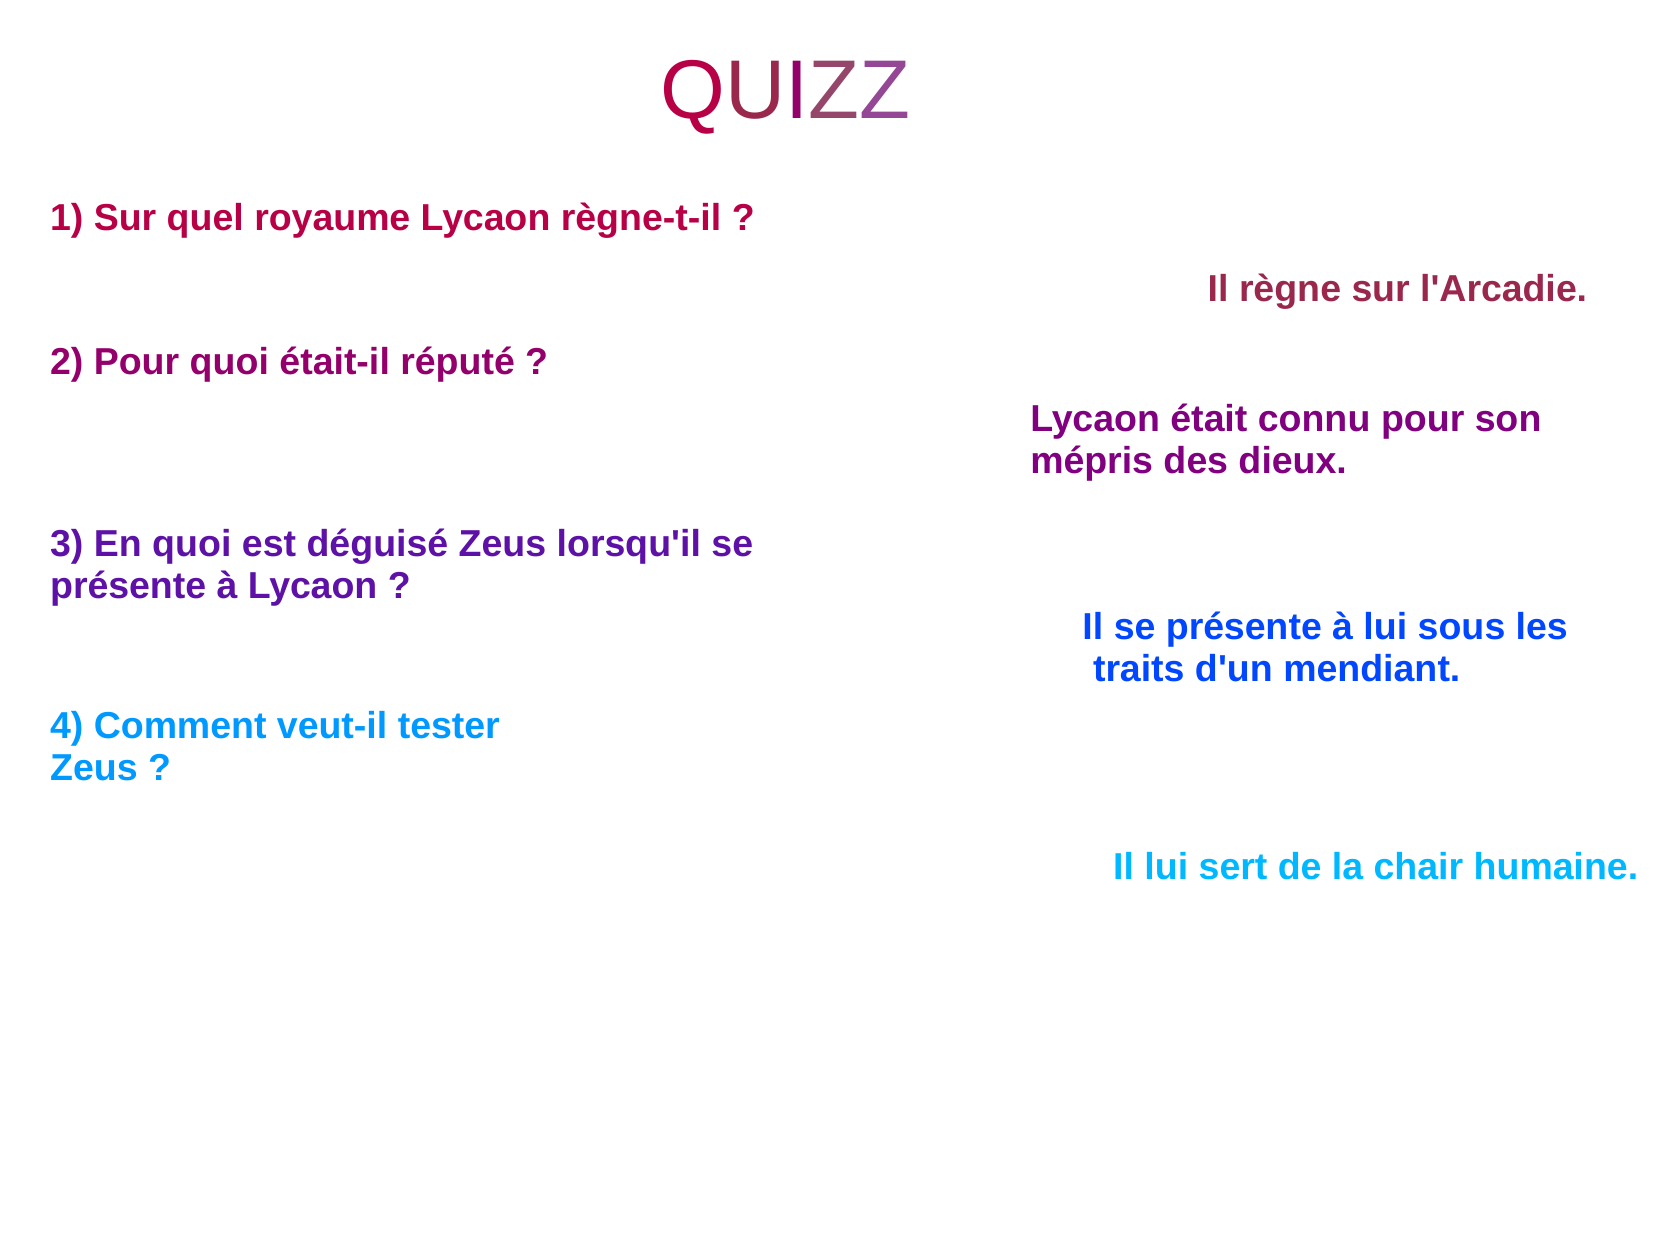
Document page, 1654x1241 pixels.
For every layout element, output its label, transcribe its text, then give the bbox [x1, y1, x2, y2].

text_box Il règne sur l'Arcadie. [1192, 259, 1654, 359]
text_box 3) En quoi est déguisé Zeus lorsqu'il se présente à Lycaon ? [35, 515, 898, 615]
text_box QUIZZ [342, 35, 1229, 144]
text_box 1) Sur quel royaume Lycaon règne-t-il ? [35, 188, 851, 246]
text_box 2) Pour quoi était-il réputé ? [35, 332, 922, 390]
text_box Il lui sert de la chair humaine. [1098, 838, 1654, 896]
text_box Lycaon était connu pour son mépris des dieux. [1015, 389, 1654, 489]
text_box Il se présente à lui sous les traits d'un mendiant. [1067, 598, 1654, 697]
text_box 4) Comment veut-il tester Zeus ? [35, 696, 544, 796]
